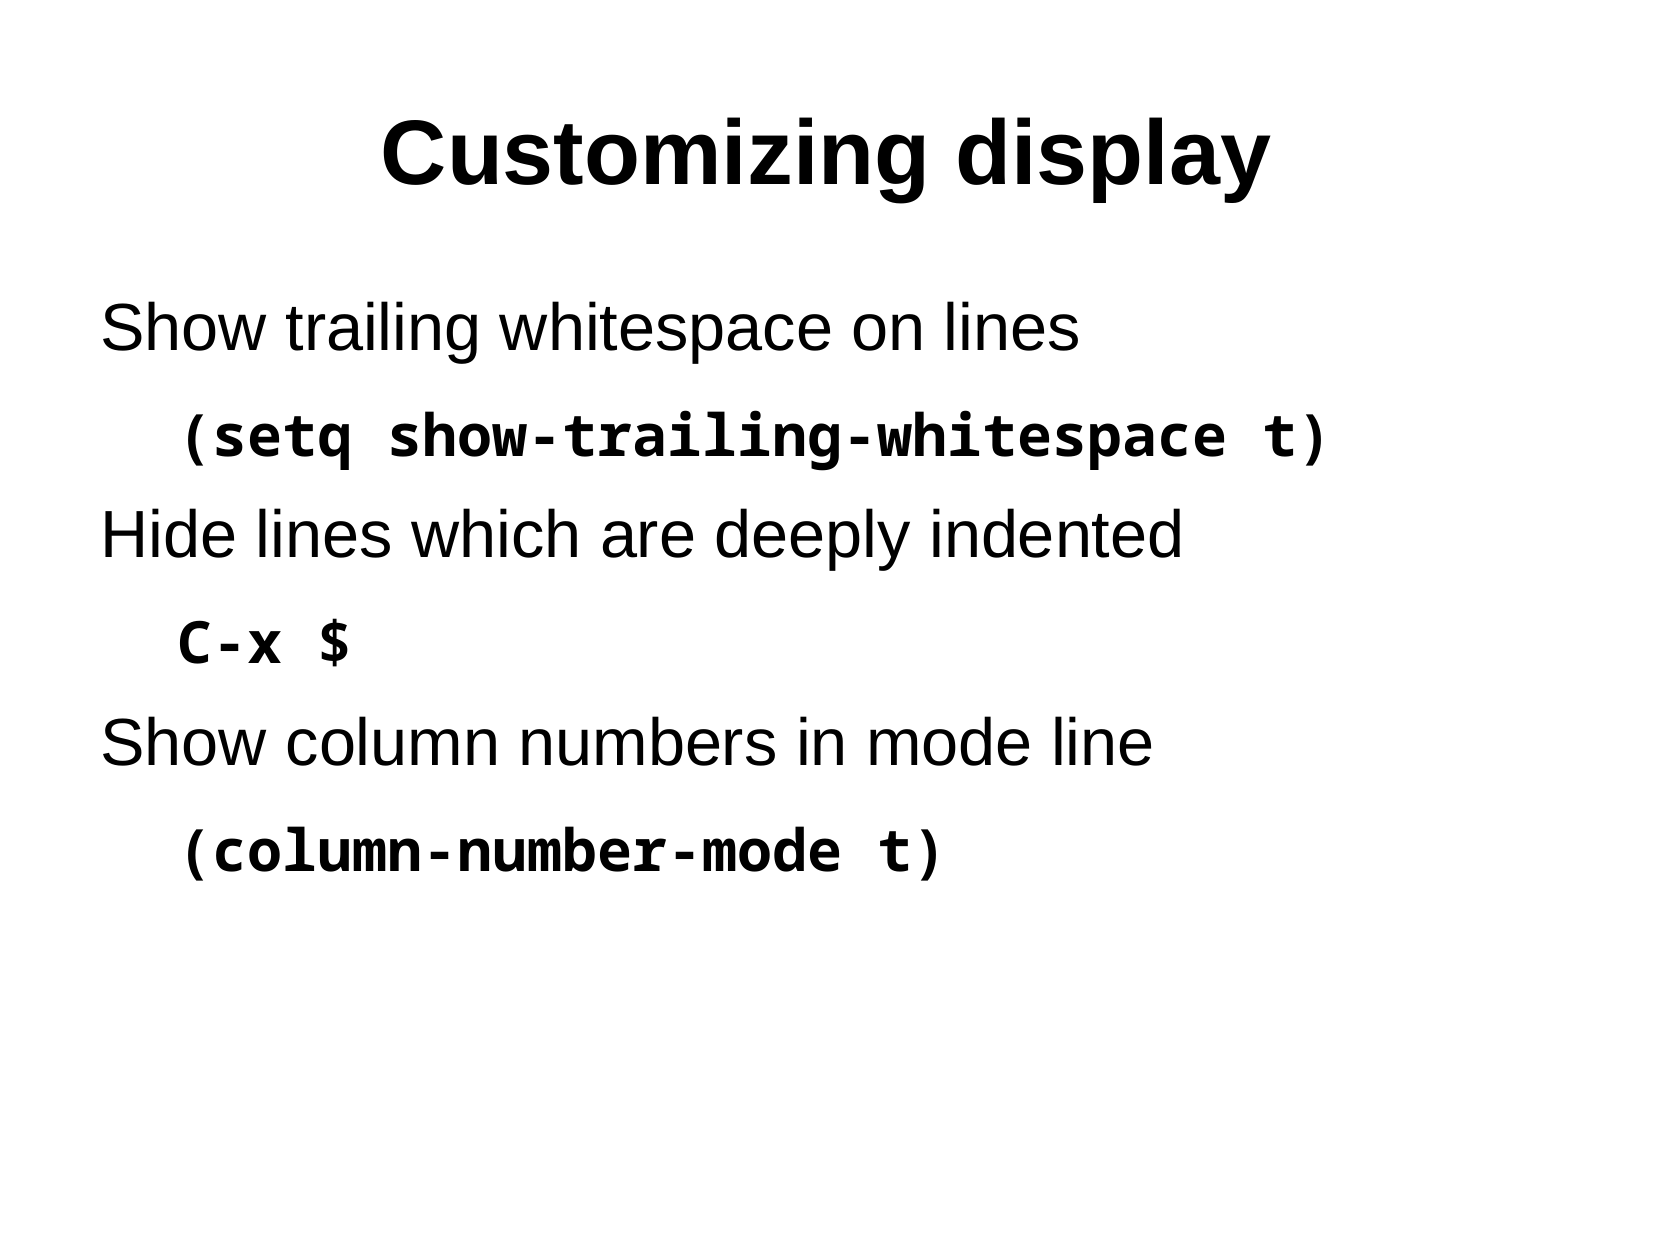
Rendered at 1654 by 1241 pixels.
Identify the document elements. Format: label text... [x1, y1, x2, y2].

title Customizing display [82, 56, 1571, 250]
list Show trailing whitespace on lines (setq show-trailing-whitespace t) Hide lines which are deeply indented C-x $ Show column numbers in mode line (column-number-mode t) [82, 290, 1571, 1094]
